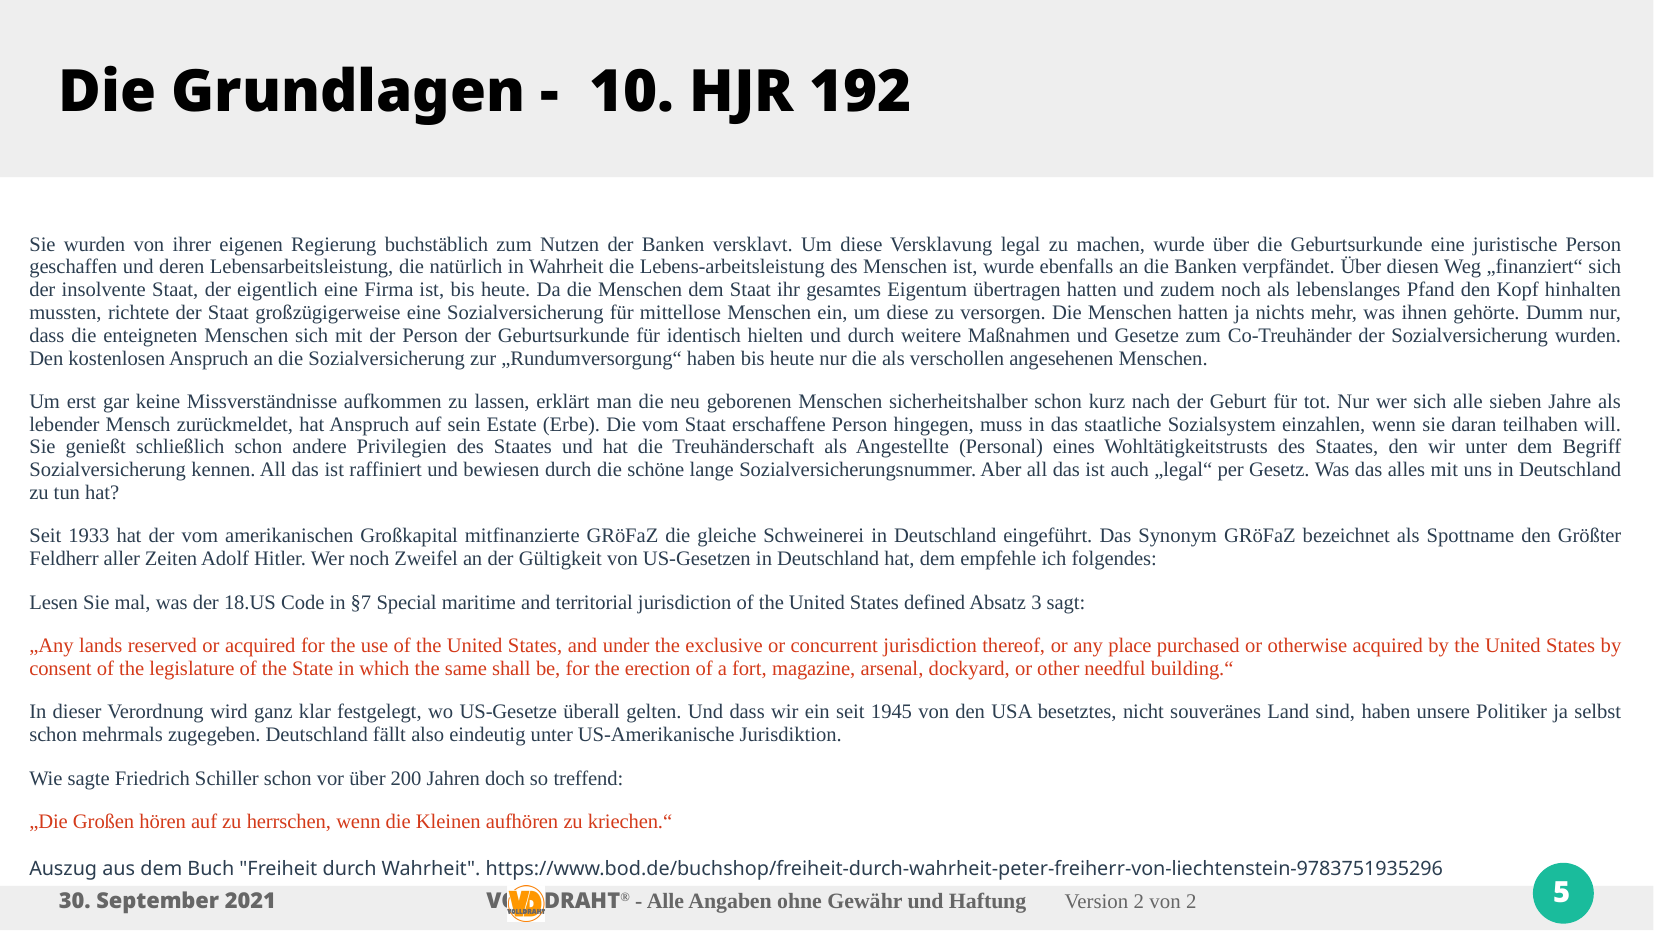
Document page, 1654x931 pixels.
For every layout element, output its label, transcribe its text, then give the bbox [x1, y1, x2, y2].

title Die Grundlagen - 10. HJR 192 [58, 29, 1595, 147]
list Sie wurden von ihrer eigenen Regierung buchstäblich zum Nutzen der Banken versklavt. Um diese Versklavung legal zu machen, wurde über die Geburtsurkunde eine juristische Person geschaffen und deren Lebensarbeitsleistung, die natürlich in Wahrheit die Lebens-arbeitsleistung des Menschen ist, wurde ebenfalls an die Banken verpfändet. Über diesen Weg „finanziert“ sich der insolvente Staat, der eigentlich eine Firma ist, bis heute. Da die Menschen dem Staat ihr gesamtes Eigentum übertragen hatten und zudem noch als lebenslanges Pfand den Kopf hinhalten mussten, richtete der Staat großzügigerweise eine Sozialversicherung für mittellose Menschen ein, um diese zu versorgen. Die Menschen hatten ja nichts mehr, was ihnen gehörte. Dumm nur, dass die enteigneten Menschen sich mit der Person der Geburtsurkunde für identisch hielten und durch weitere Maßnahmen und Gesetze zum Co-Treuhänder der Sozialversicherung wurden. Den kostenlosen Anspruch an die Sozialversicherung zur „Rundumversorgung“ haben bis heute nur die als verschollen angesehenen Menschen. Um erst gar keine Missverständnisse aufkommen zu lassen, erklärt man die neu geborenen Menschen sicherheitshalber schon kurz nach der Geburt für tot. Nur wer sich alle sieben Jahre als lebender Mensch zurückmeldet, hat Anspruch auf sein Estate (Erbe). Die vom Staat erschaffene Person hingegen, muss in das staatliche Sozialsystem einzahlen, wenn sie daran teilhaben will. Sie genießt schließlich schon andere Privilegien des Staates und hat die Treuhänderschaft als Angestellte (Personal) eines Wohltätigkeitstrusts des Staates, den wir unter dem Begriff Sozialversicherung kennen. All das ist raffiniert und bewiesen durch die schöne lange Sozialversicherungsnummer. Aber all das ist auch „legal“ per Gesetz. Was das alles mit uns in Deutschland zu tun hat? Seit 1933 hat der vom amerikanischen Großkapital mitfinanzierte GRöFaZ die gleiche Schweinerei in Deutschland eingeführt. Das Synonym GRöFaZ bezeichnet als Spottname den Größter Feldherr aller Zeiten Adolf Hitler. Wer noch Zweifel an der Gültigkeit von US-Gesetzen in Deutschland hat, dem empfehle ich folgendes: Lesen Sie mal, was der 18.US Code in §7 Special maritime and territorial jurisdiction of the United States defined Absatz 3 sagt: „Any lands reserved or acquired for the use of the United States, and under the exclusive or concurrent jurisdiction thereof, or any place purchased or otherwise acquired by the United States by consent of the legislature of the State in which the same shall be, for the erection of a fort, magazine, arsenal, dockyard, or other needful building.“ In dieser Verordnung wird ganz klar festgelegt, wo US-Gesetze überall gelten. Und dass wir ein seit 1945 von den USA besetztes, nicht souveränes Land sind, haben unsere Politiker ja selbst schon mehrmals zugegeben. Deutschland fällt also eindeutig unter US-Amerikanische Jurisdiktion. Wie sagte Friedrich Schiller schon vor über 200 Jahren doch so treffend: „Die Großen hören auf zu herrschen, wenn die Kleinen aufhören zu kriechen.“ Auszug aus dem Buch "Freiheit durch Wahrheit". https://www.bod.de/buchshop/freiheit-durch-wahrheit-peter-freiherr-von-liechtenstein-9783751935296 [29, 147, 1624, 886]
picture [507, 886, 545, 922]
